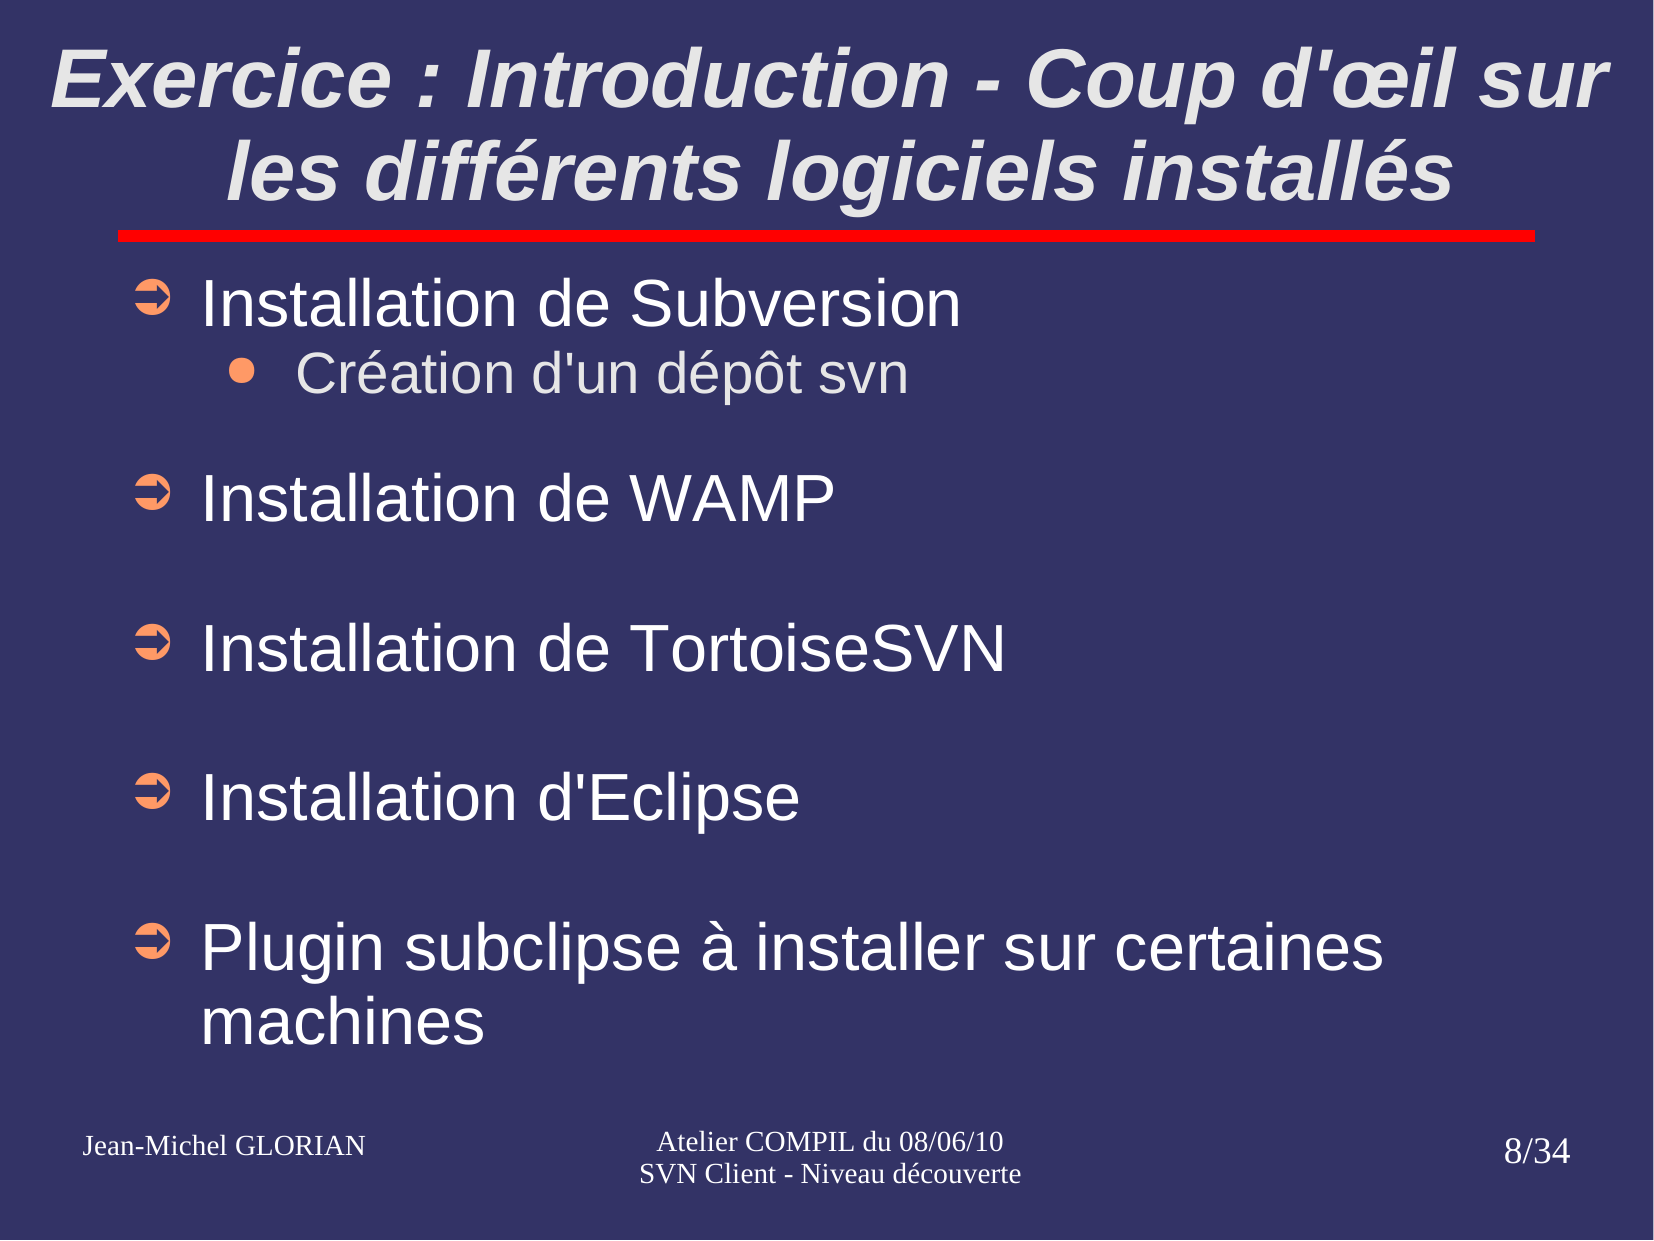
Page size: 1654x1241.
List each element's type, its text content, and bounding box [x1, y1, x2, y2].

title Exercice : Introduction - Coup d'œil sur les différents logiciels installés [29, 29, 1654, 222]
list Installation de Subversion Création d'un dépôt svn Installation de WAMP Installation de TortoiseSVN Installation d'Eclipse Plugin subclipse à installer sur certaines machines [118, 265, 1536, 1068]
